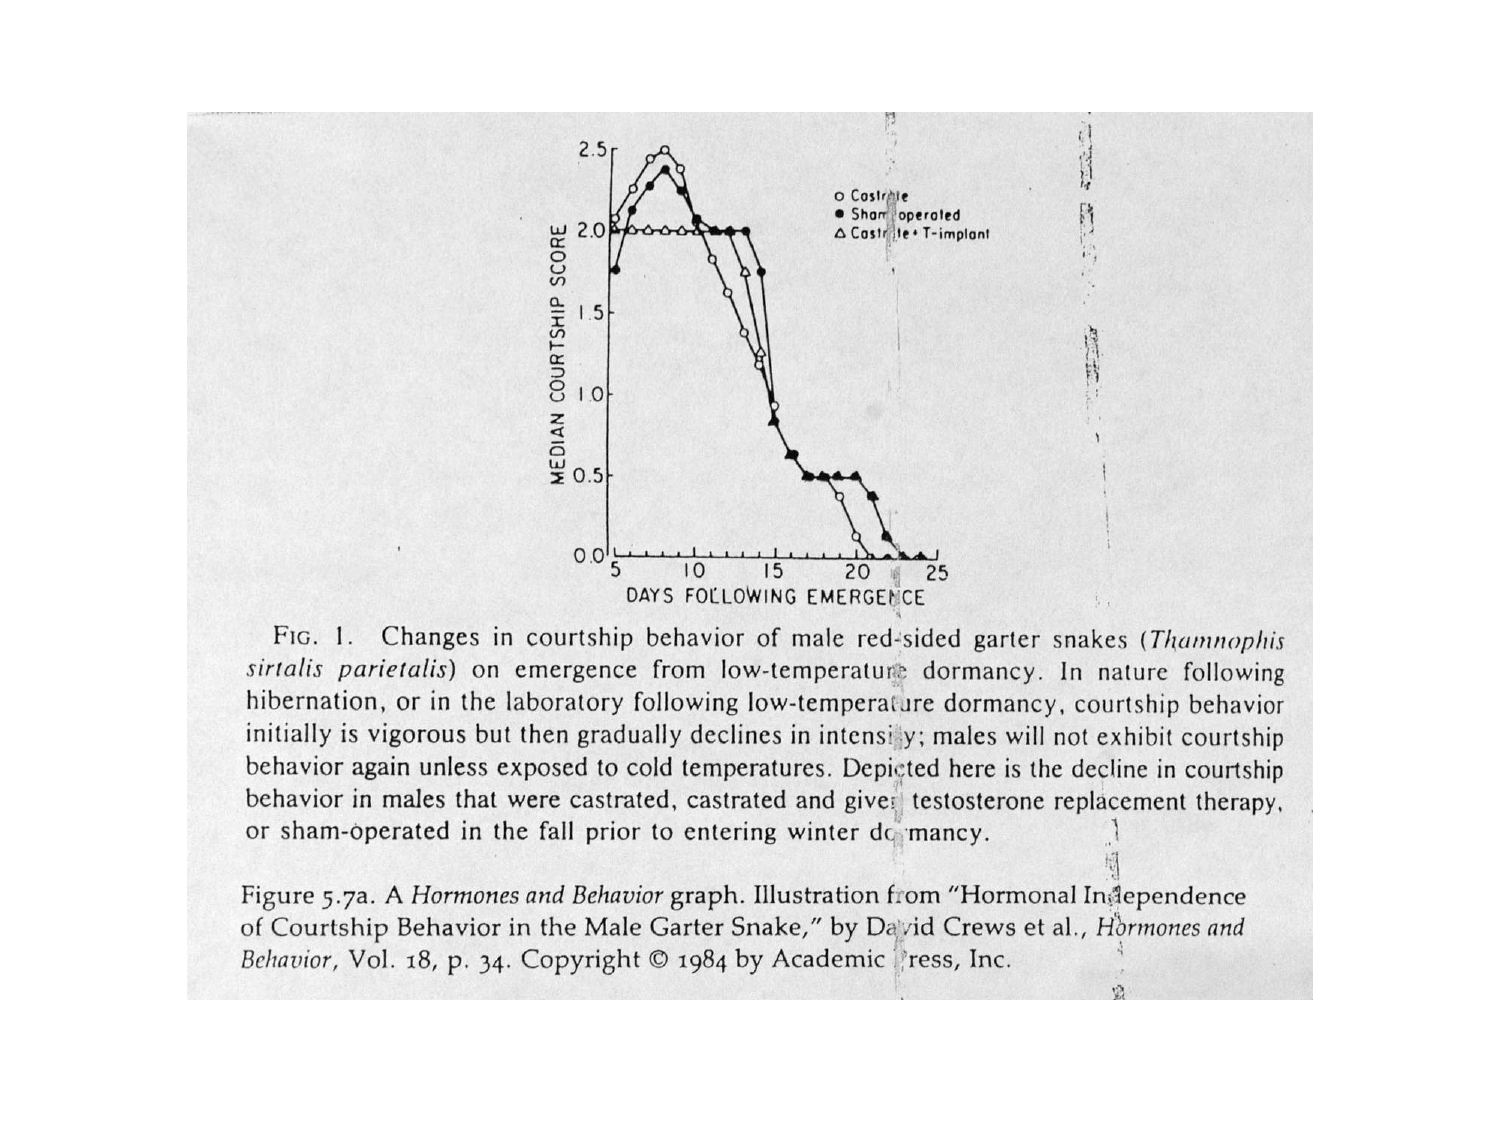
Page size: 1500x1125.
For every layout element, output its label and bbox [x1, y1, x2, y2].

picture [187, 112, 1313, 1000]
